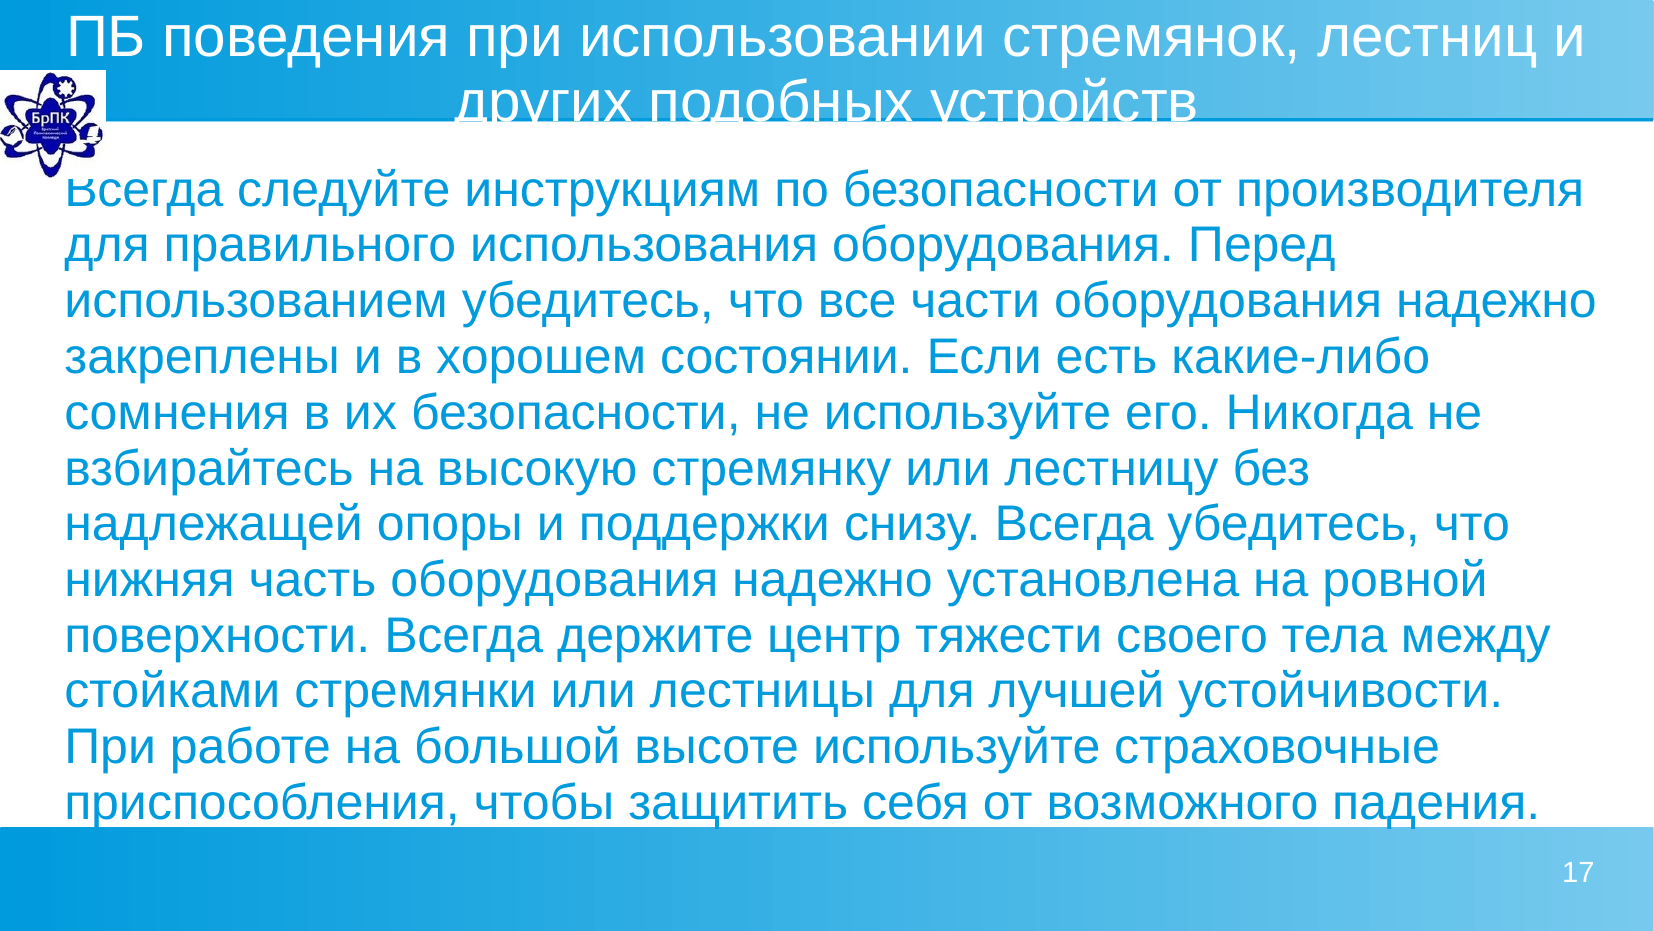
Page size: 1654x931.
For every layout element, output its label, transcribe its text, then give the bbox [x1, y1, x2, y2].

list Всегда следуйте инструкциям по безопасности от производителя для правильного использования оборудования. Перед использованием убедитесь, что все части оборудования надежно закреплены и в хорошем состоянии. Если есть какие-либо сомнения в их безопасности, не используйте его. Никогда не взбирайтесь на высокую стремянку или лестницу без надлежащей опоры и поддержки снизу. Всегда убедитесь, что нижняя часть оборудования надежно установлена на ровной поверхности. Всегда держите центр тяжести своего тела между стойками стремянки или лестницы для лучшей устойчивости. При работе на большой высоте используйте страховочные приспособления, чтобы защитить себя от возможного падения. [64, 160, 1600, 752]
picture [0, 71, 106, 179]
title ПБ поведения при использовании стремянок, лестниц и других подобных устройств [59, 3, 1595, 134]
